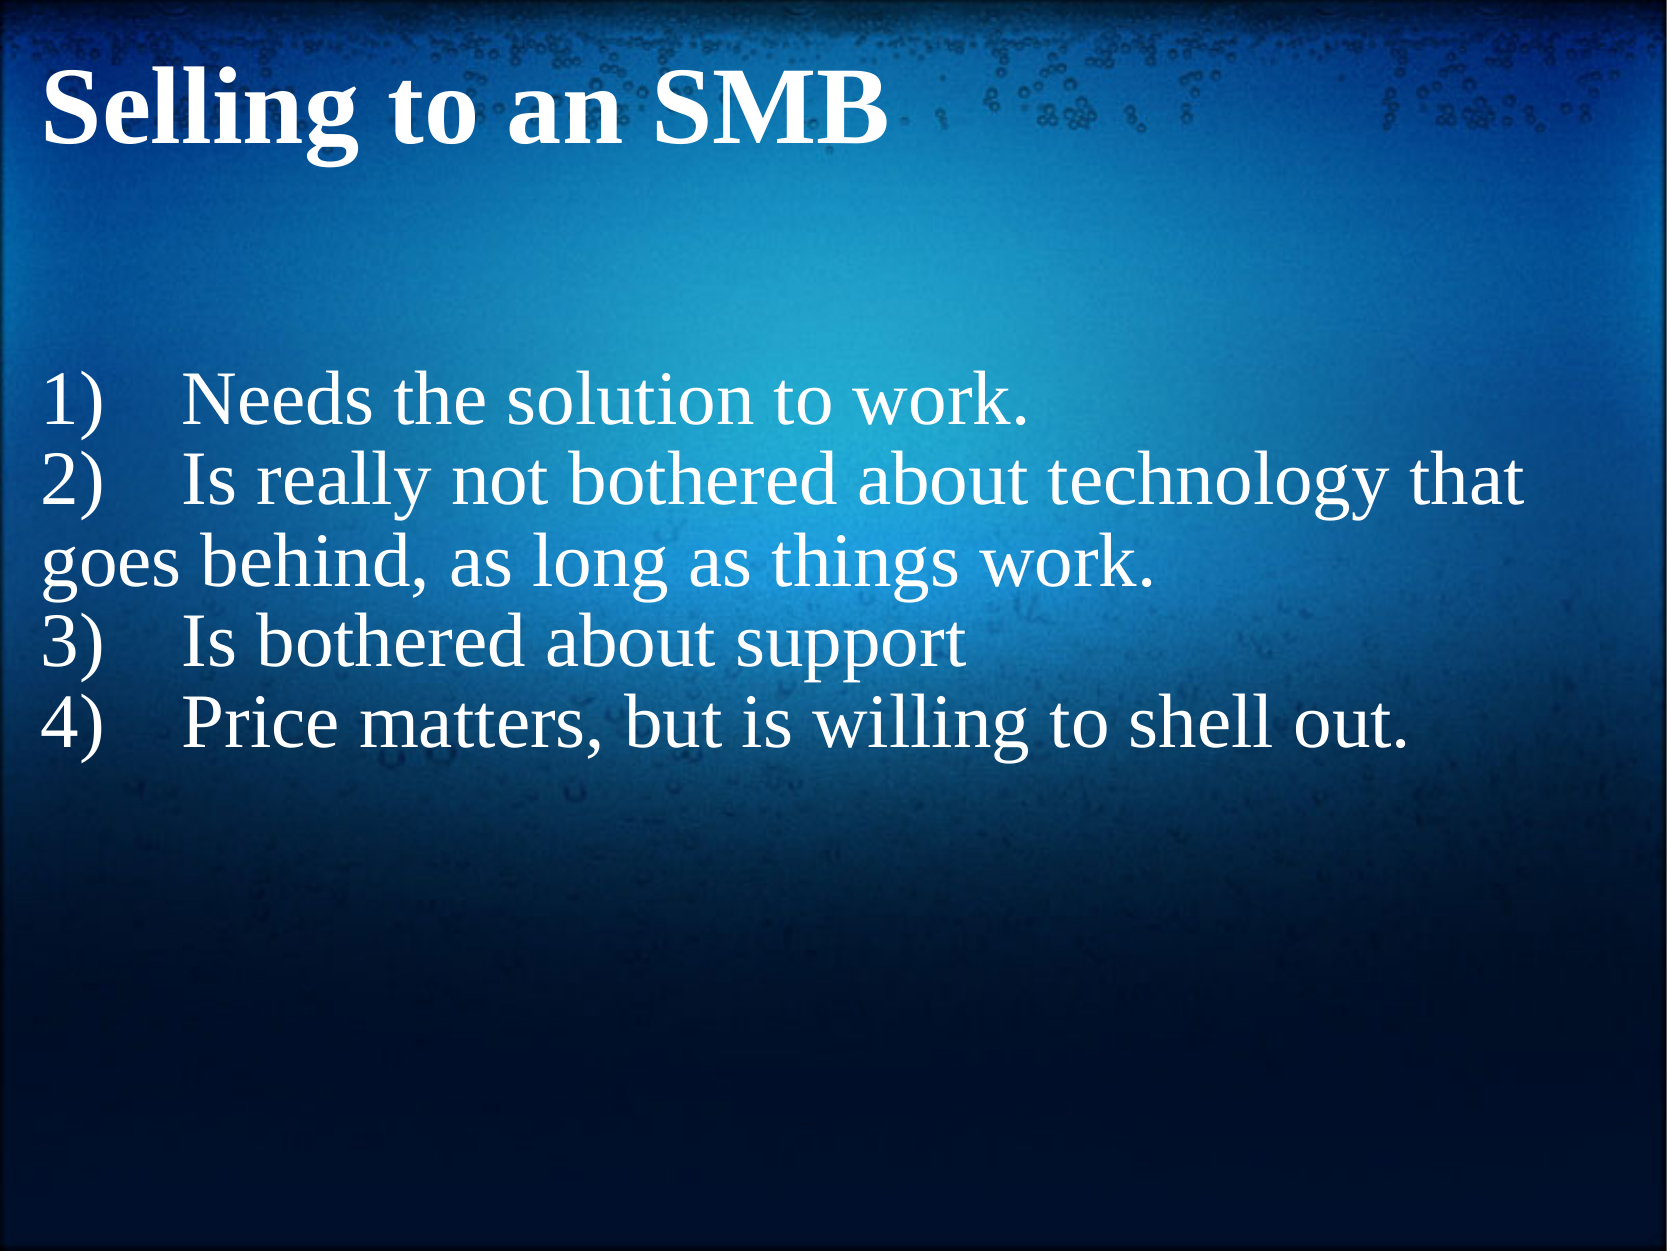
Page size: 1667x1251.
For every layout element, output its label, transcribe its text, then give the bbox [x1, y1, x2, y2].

list 1) Needs the solution to work. 2) Is really not bothered about technology that goes behind, as long as things work. 3) Is bothered about support 4) Price matters, but is willing to shell out. [40, 300, 1627, 1201]
picture [0, 0, 1667, 1251]
title Selling to an SMB [40, 50, 1627, 201]
